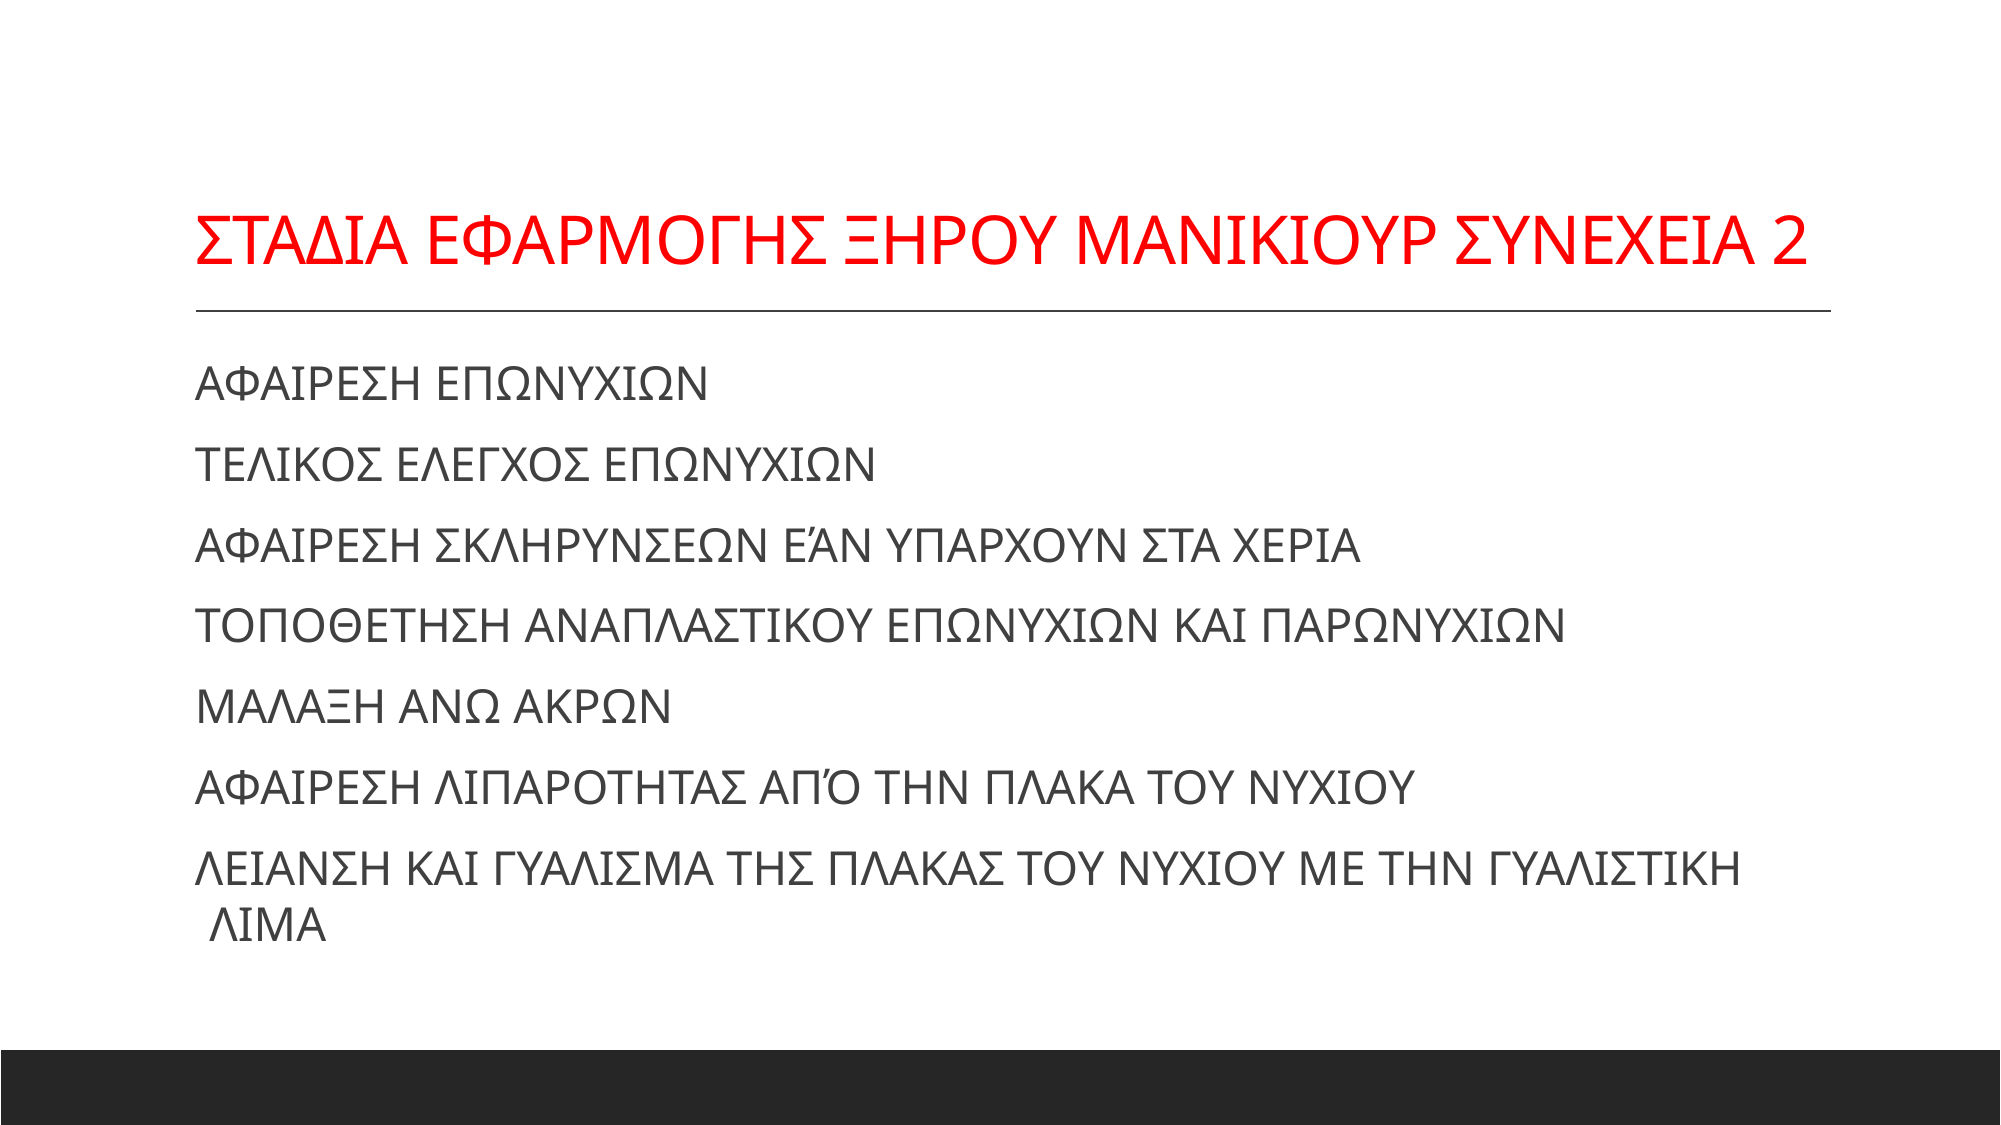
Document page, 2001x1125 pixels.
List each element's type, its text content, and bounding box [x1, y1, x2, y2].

list ΑΦΑΙΡΕΣΗ ΕΠΩΝΥΧΙΩΝ ΤΕΛΙΚΟΣ ΕΛΕΓΧΟΣ ΕΠΩΝΥΧΙΩΝ ΑΦΑΙΡΕΣΗ ΣΚΛΗΡΥΝΣΕΩΝ ΕΆΝ ΥΠΑΡΧΟΥΝ ΣΤΑ ΧΕΡΙΑ ΤΟΠΟΘΕΤΗΣΗ ΑΝΑΠΛΑΣΤΙΚΟΥ ΕΠΩΝΥΧΙΩΝ ΚΑΙ ΠΑΡΩΝΥΧΙΩΝ ΜΑΛΑΞΗ ΑΝΩ ΑΚΡΩΝ ΑΦΑΙΡΕΣΗ ΛΙΠΑΡΟΤΗΤΑΣ ΑΠΌ ΤΗΝ ΠΛΑΚΑ ΤΟΥ ΝΥΧΙΟΥ ΛΕΙΑΝΣΗ ΚΑΙ ΓΥΑΛΙΣΜΑ ΤΗΣ ΠΛΑΚΑΣ ΤΟΥ ΝΥΧΙΟΥ ΜΕ ΤΗΝ ΓΥΑΛΙΣΤΙΚΗ ΛΙΜΑ [180, 345, 1831, 963]
title ΣΤΑΔΙΑ ΕΦΑΡΜΟΓΗΣ ΞΗΡΟΥ ΜΑΝΙΚΙΟΥΡ ΣΥΝΕΧΕΙΑ 2 [180, 141, 1831, 286]
